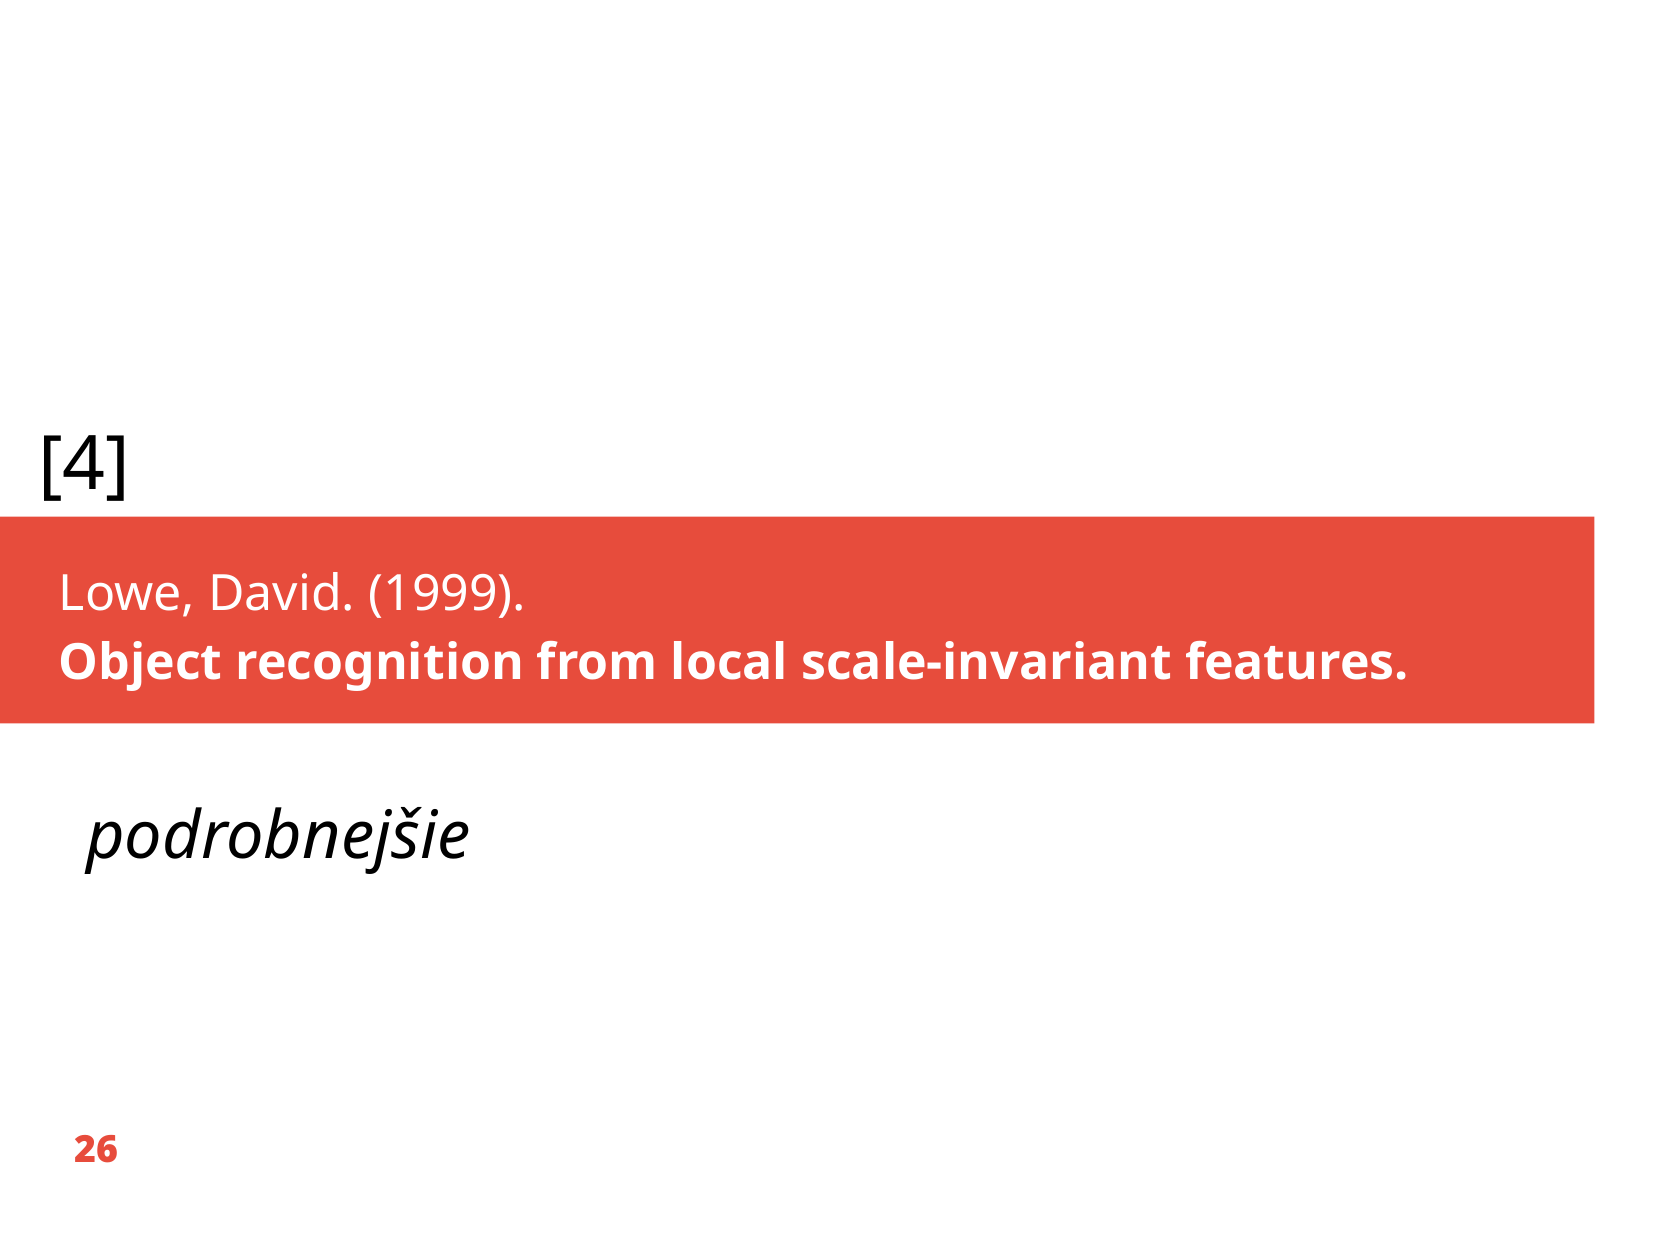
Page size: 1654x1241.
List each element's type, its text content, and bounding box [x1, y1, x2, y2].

title Lowe, David. (1999). Object recognition from local scale-invariant features. [59, 546, 1595, 694]
text_box [4] [23, 401, 390, 504]
text_box podrobnejšie [71, 779, 532, 872]
